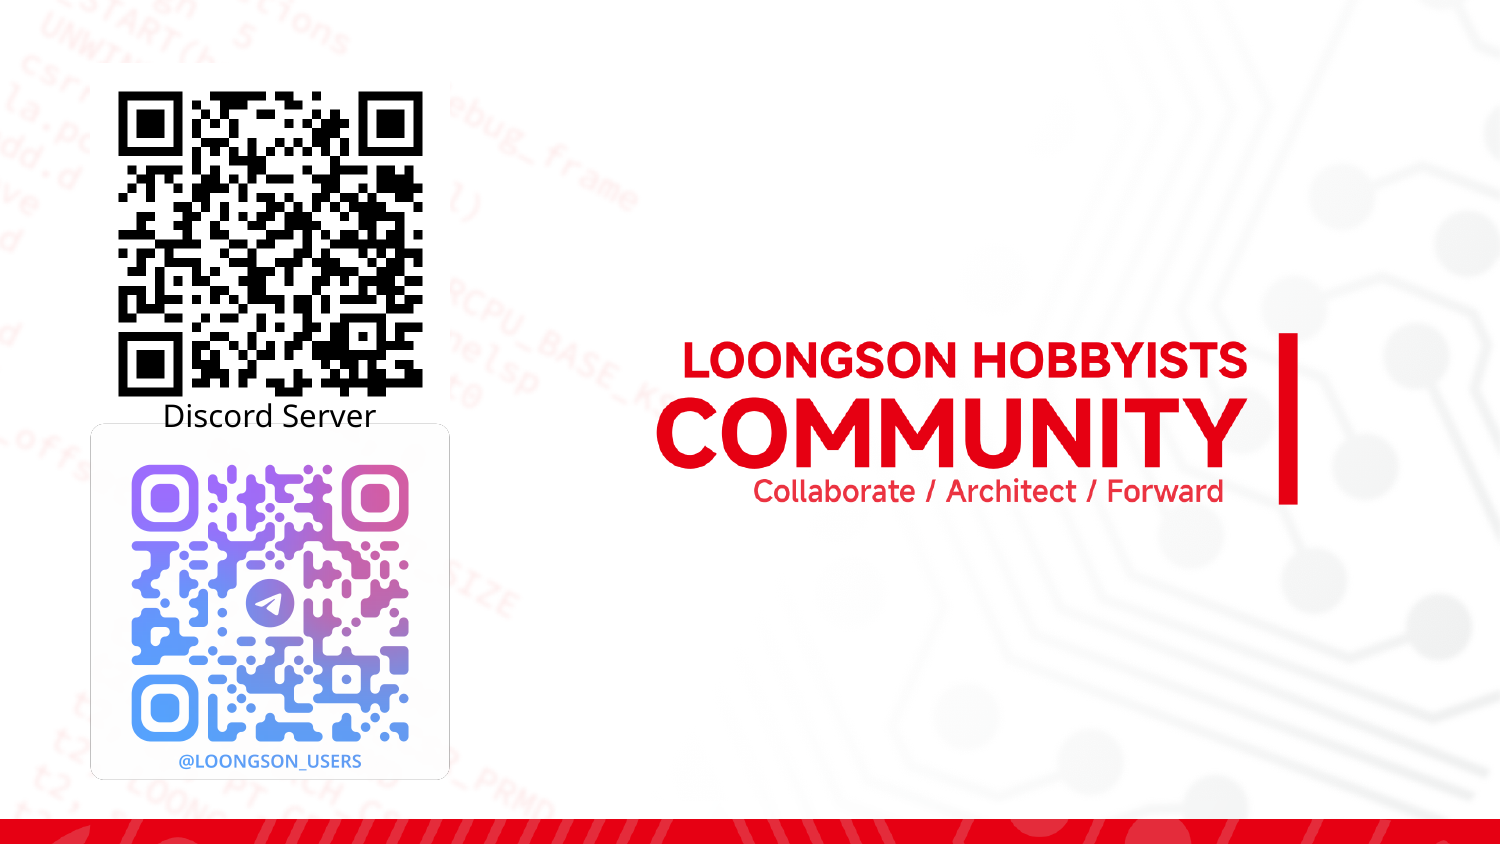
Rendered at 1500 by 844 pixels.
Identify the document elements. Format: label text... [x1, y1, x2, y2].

picture [0, 0, 1500, 844]
text_box Discord Server [128, 381, 412, 449]
